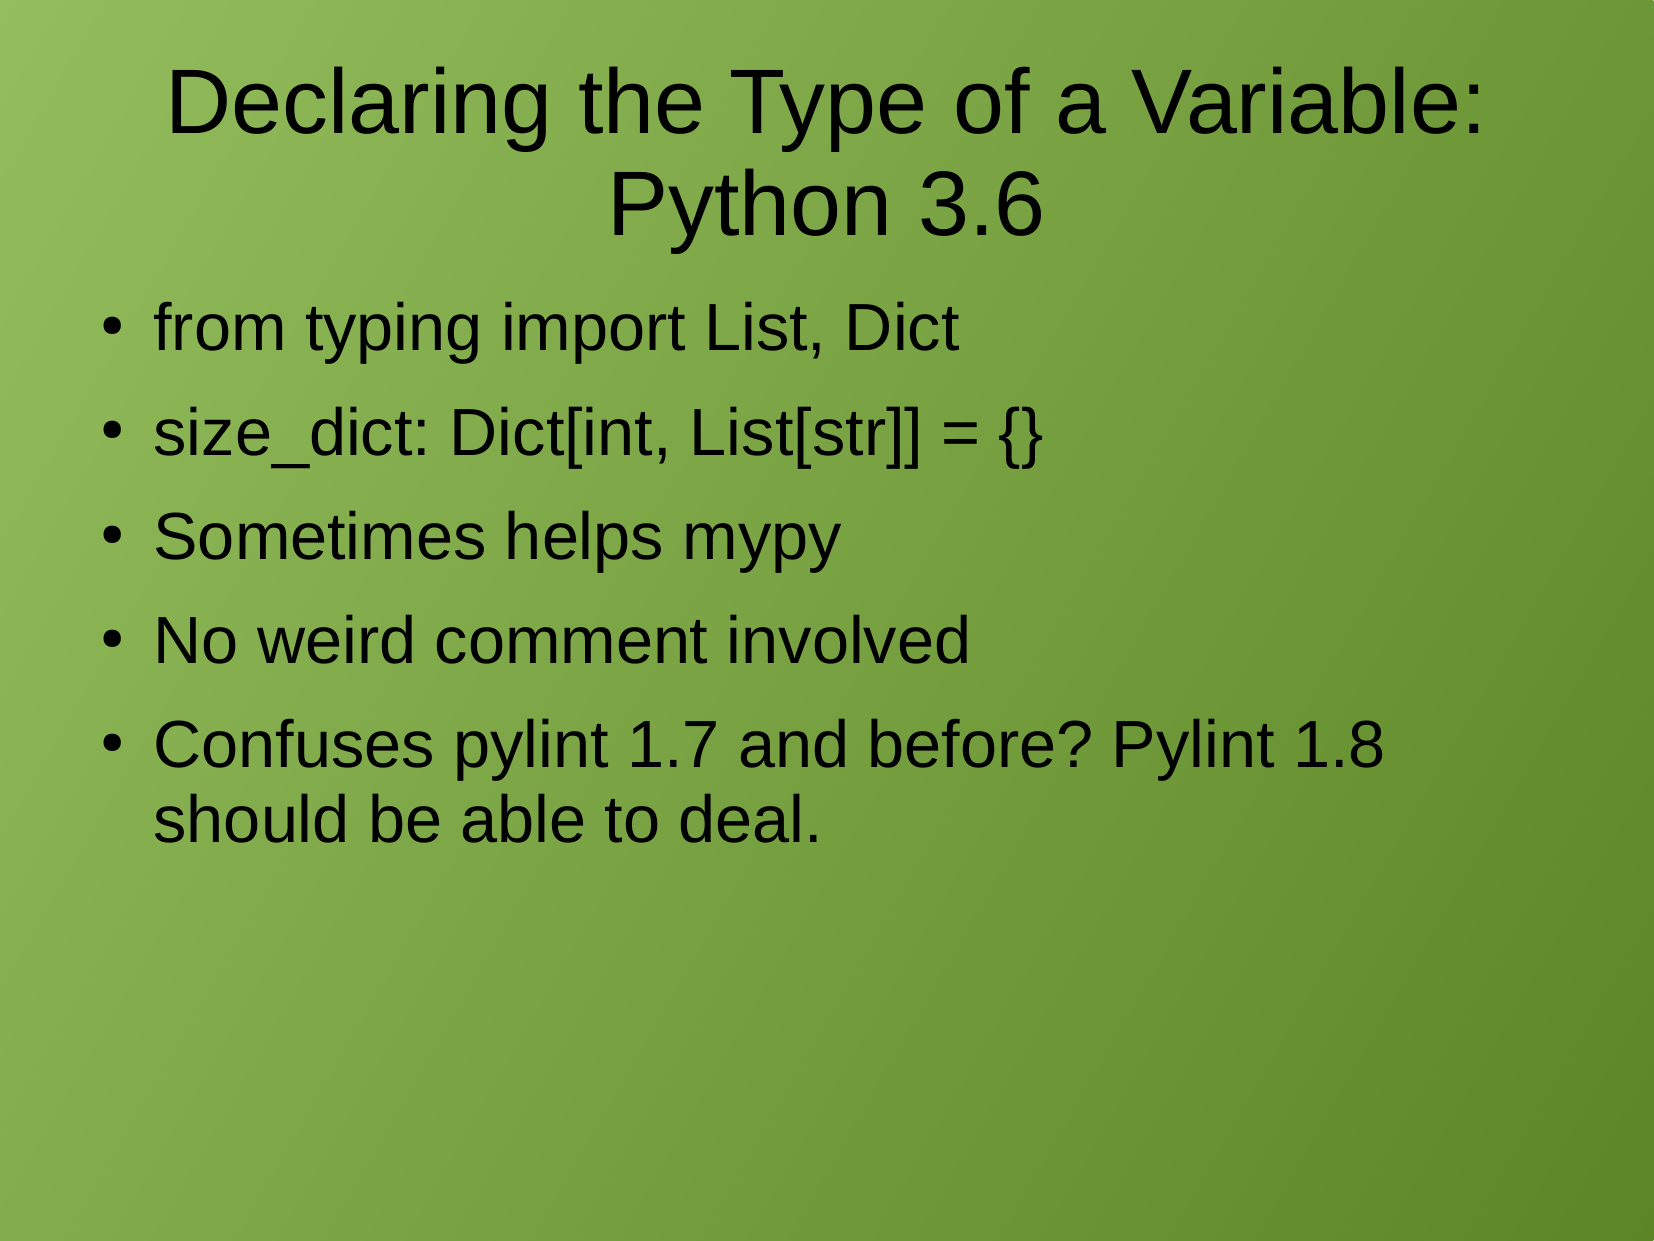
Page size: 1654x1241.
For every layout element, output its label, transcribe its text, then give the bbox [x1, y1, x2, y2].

title Declaring the Type of a Variable: Python 3.6 [82, 49, 1571, 257]
list from typing import List, Dict size_dict: Dict[int, List[str]] = {} Sometimes helps mypy No weird comment involved Confuses pylint 1.7 and before? Pylint 1.8 should be able to deal. [82, 290, 1571, 1010]
